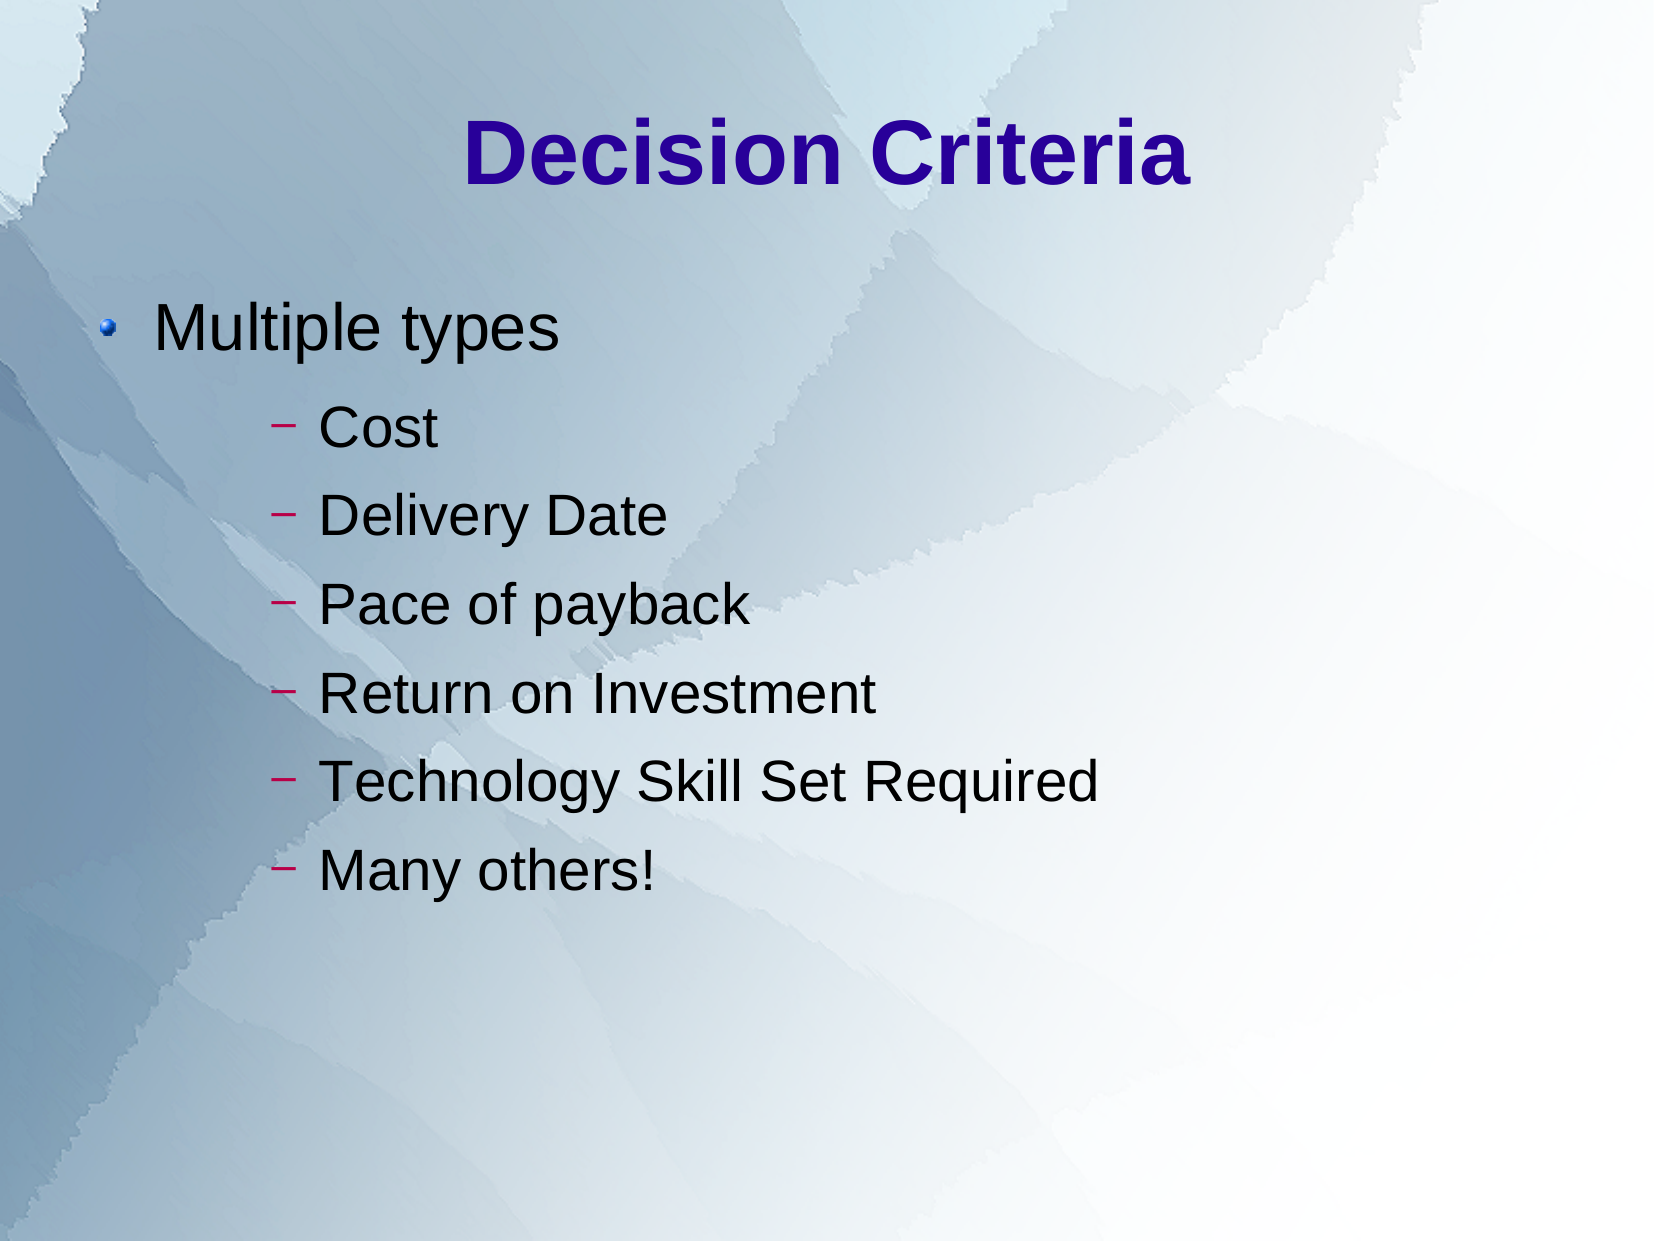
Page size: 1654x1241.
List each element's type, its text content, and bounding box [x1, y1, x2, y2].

picture [0, 0, 1654, 1241]
title Decision Criteria [82, 49, 1571, 257]
list Multiple types Cost Delivery Date Pace of payback Return on Investment Technology Skill Set Required Many others! [82, 290, 1571, 1094]
